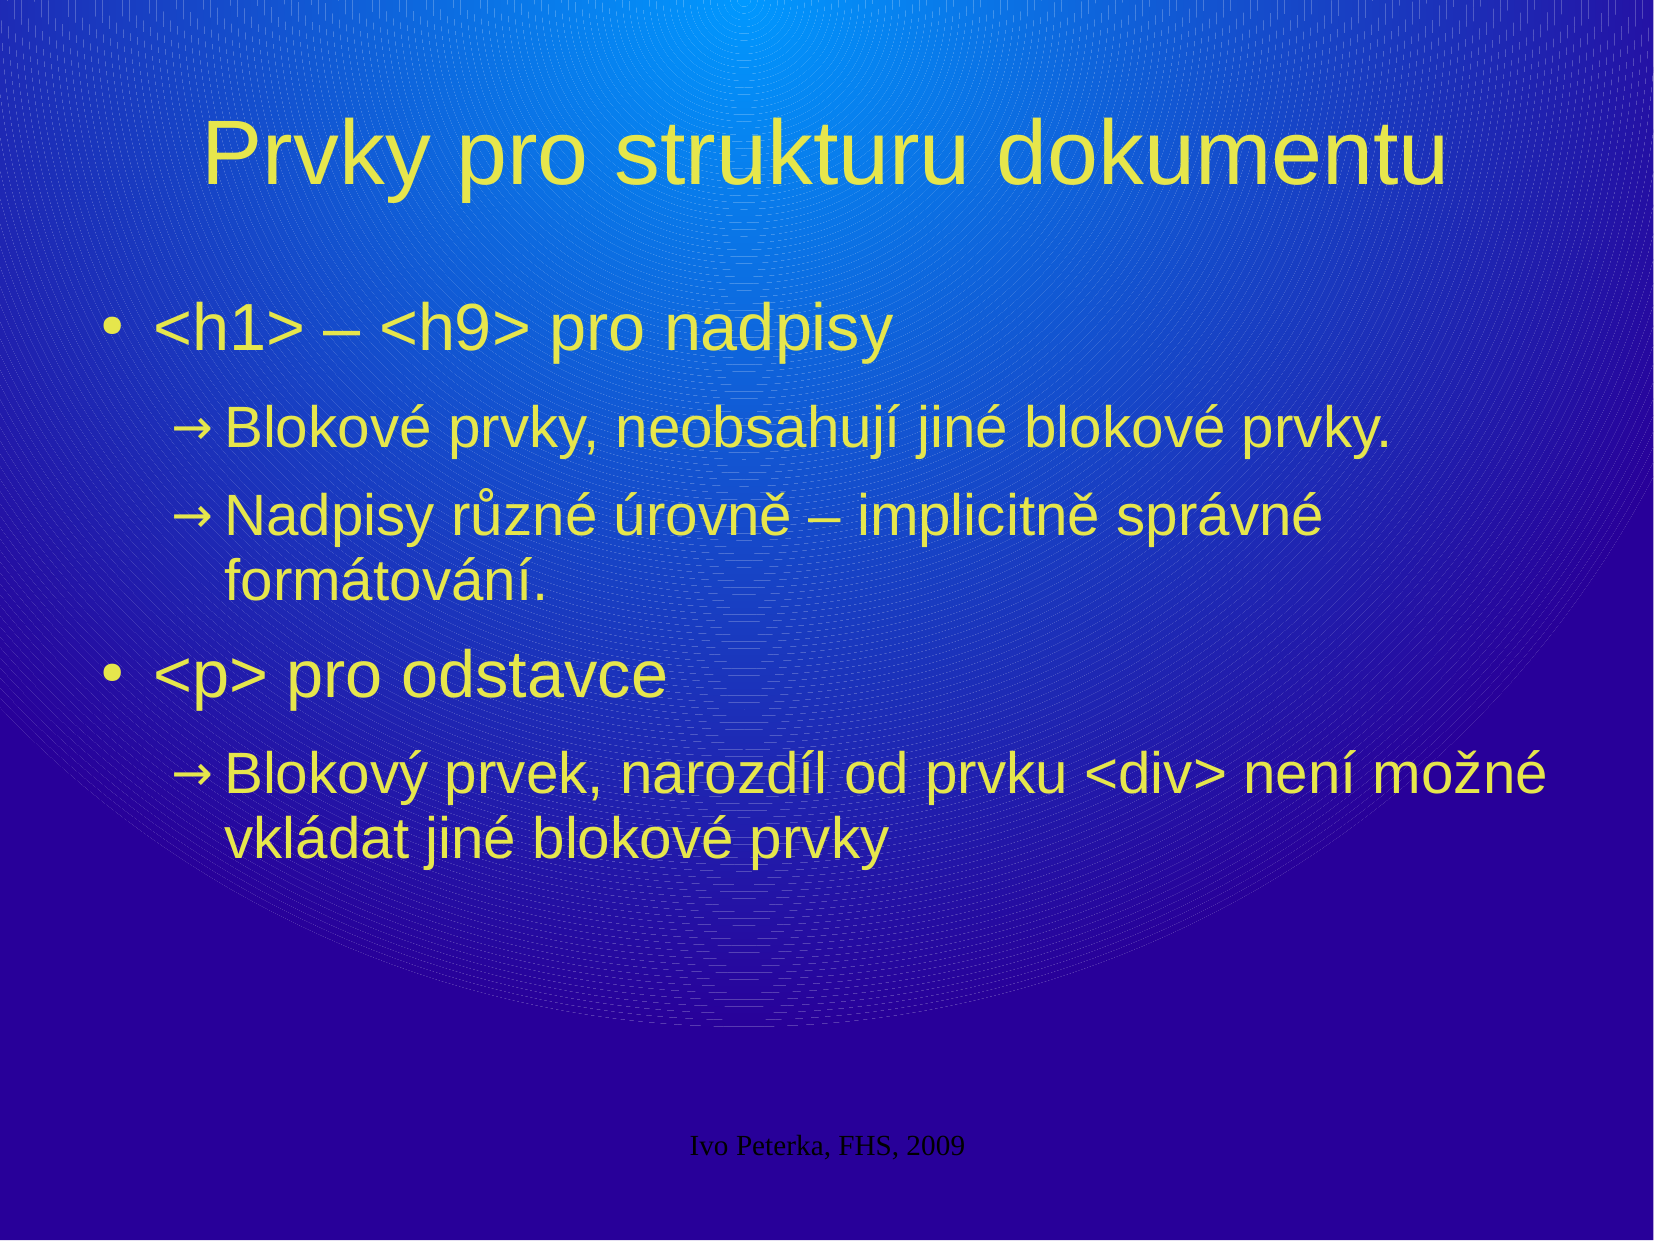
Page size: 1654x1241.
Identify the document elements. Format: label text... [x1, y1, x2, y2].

title Prvky pro strukturu dokumentu [82, 49, 1571, 257]
list <h1> – <h9> pro nadpisy Blokové prvky, neobsahují jiné blokové prvky. Nadpisy různé úrovně – implicitně správné formátování. <p> pro odstavce Blokový prvek, narozdíl od prvku <div> není možné vkládat jiné blokové prvky [82, 290, 1571, 1094]
